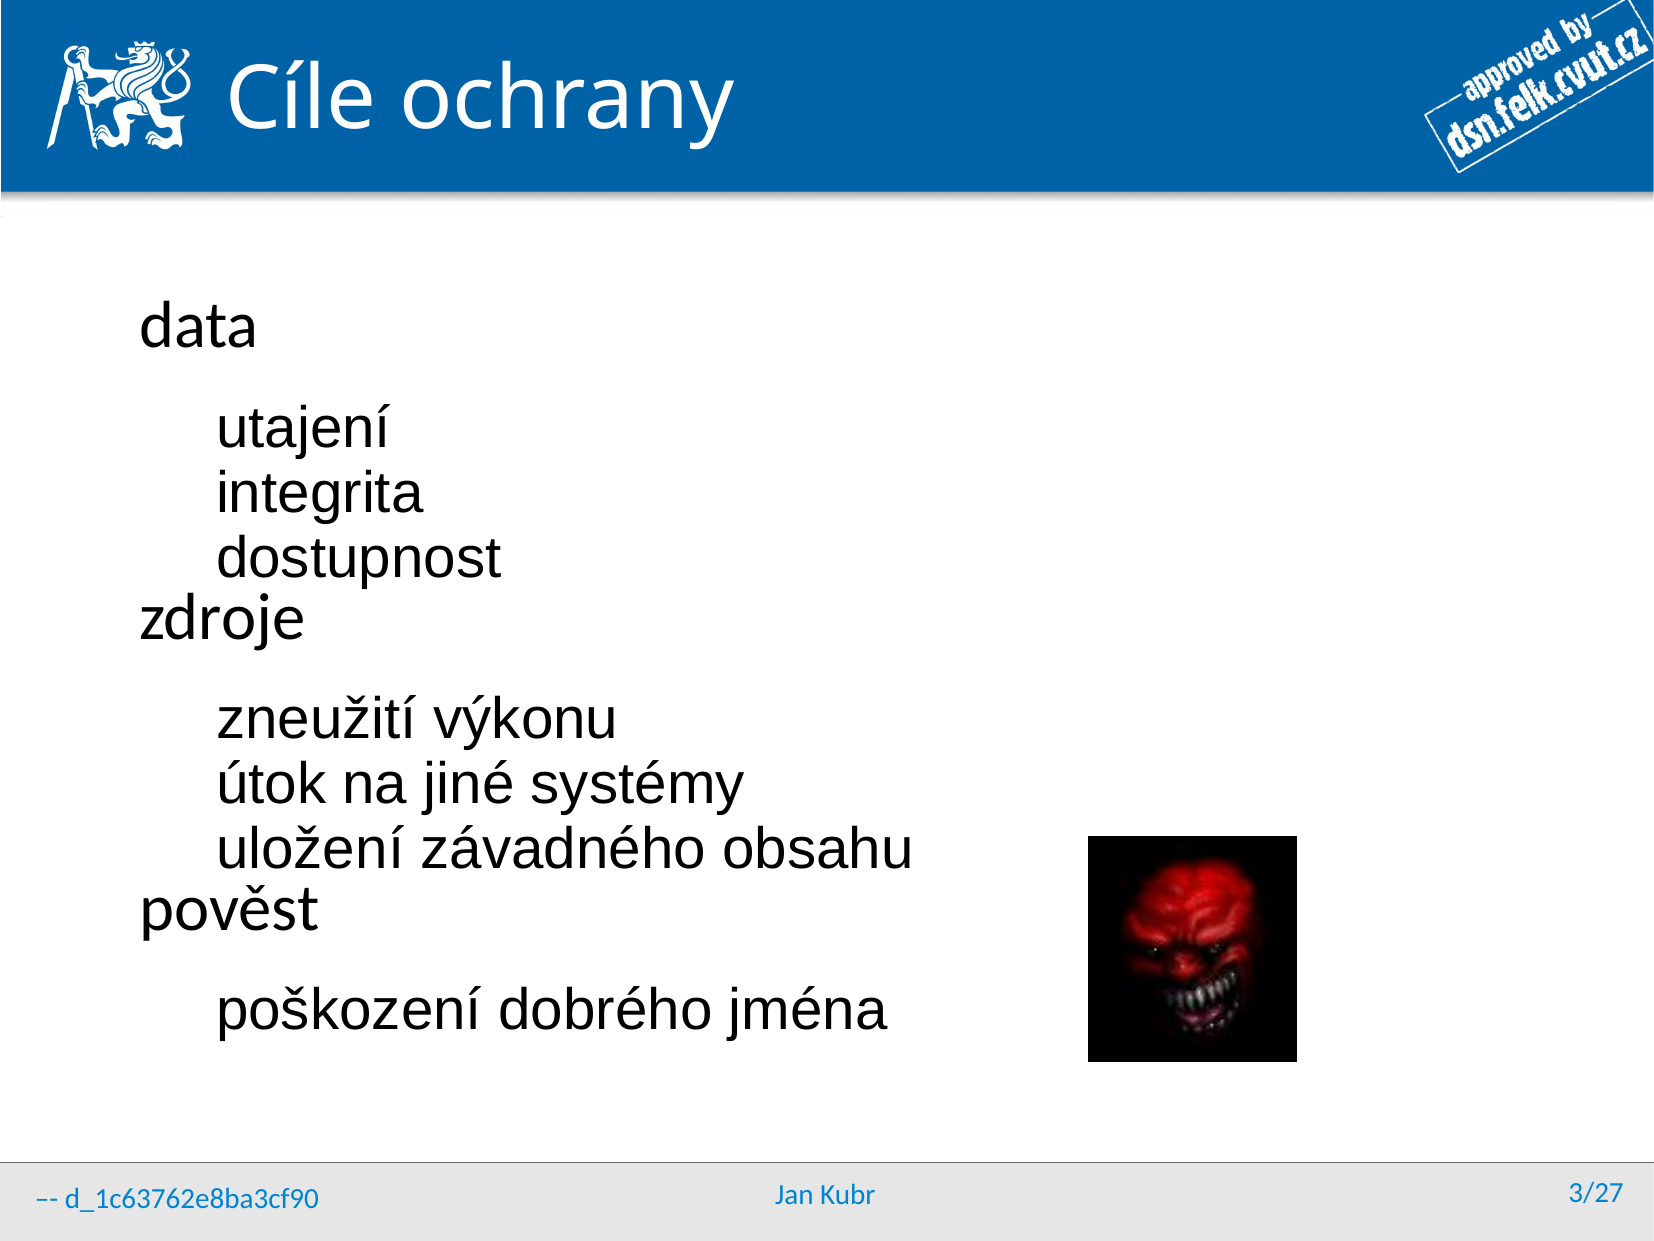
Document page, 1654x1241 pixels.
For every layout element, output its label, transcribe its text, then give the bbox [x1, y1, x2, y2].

picture [1088, 836, 1297, 1062]
picture [1, 0, 1654, 217]
title Cíle ochrany [225, 0, 1426, 188]
list data utajení integrita dostupnost zdroje zneužití výkonu útok na jiné systémy uložení závadného obsahu pověst poškození dobrého jména [121, 297, 1534, 1126]
